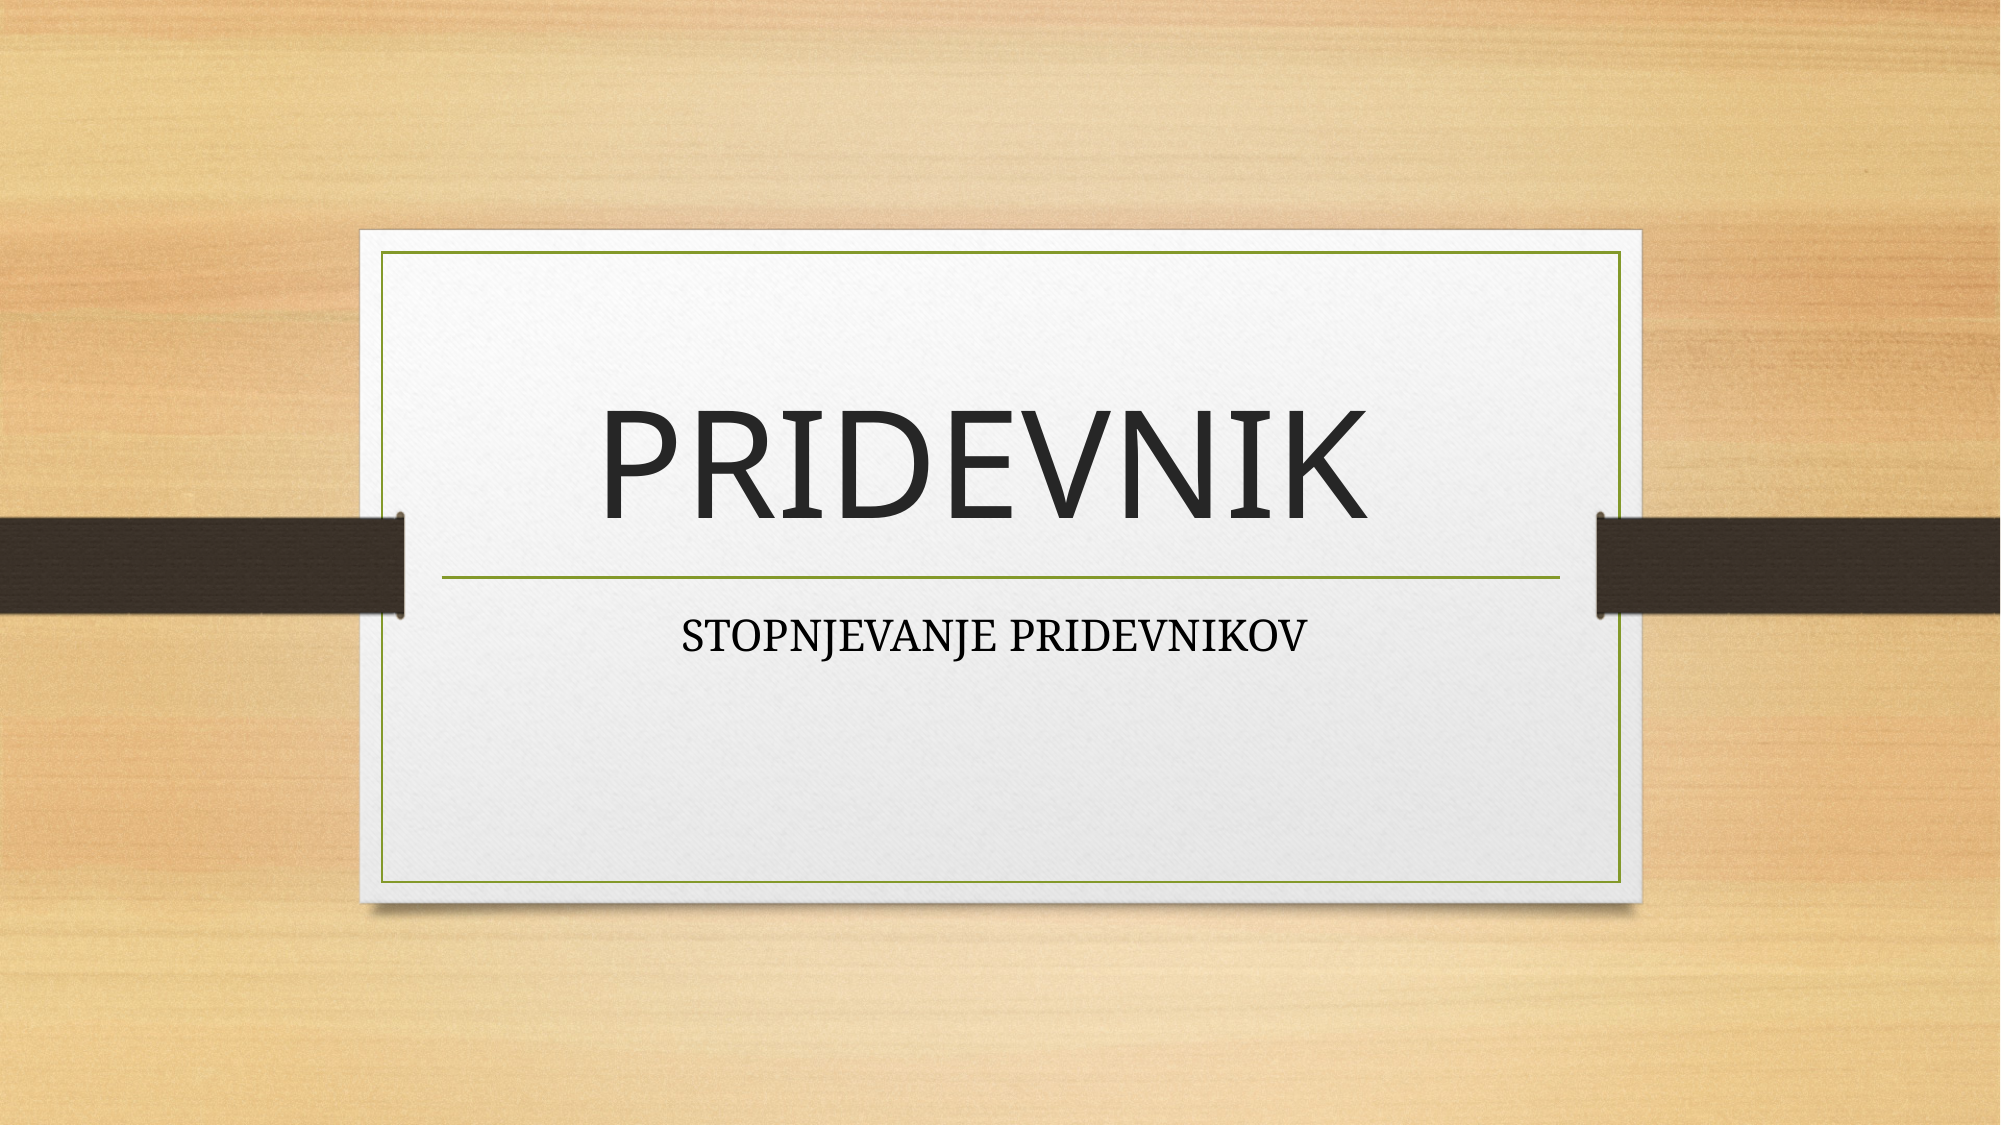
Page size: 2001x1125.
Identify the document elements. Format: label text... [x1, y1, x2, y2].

subtitle STOPNJEVANJE PRIDEVNIKOV [441, 600, 1560, 817]
title PRIDEVNIK [441, 306, 1560, 556]
